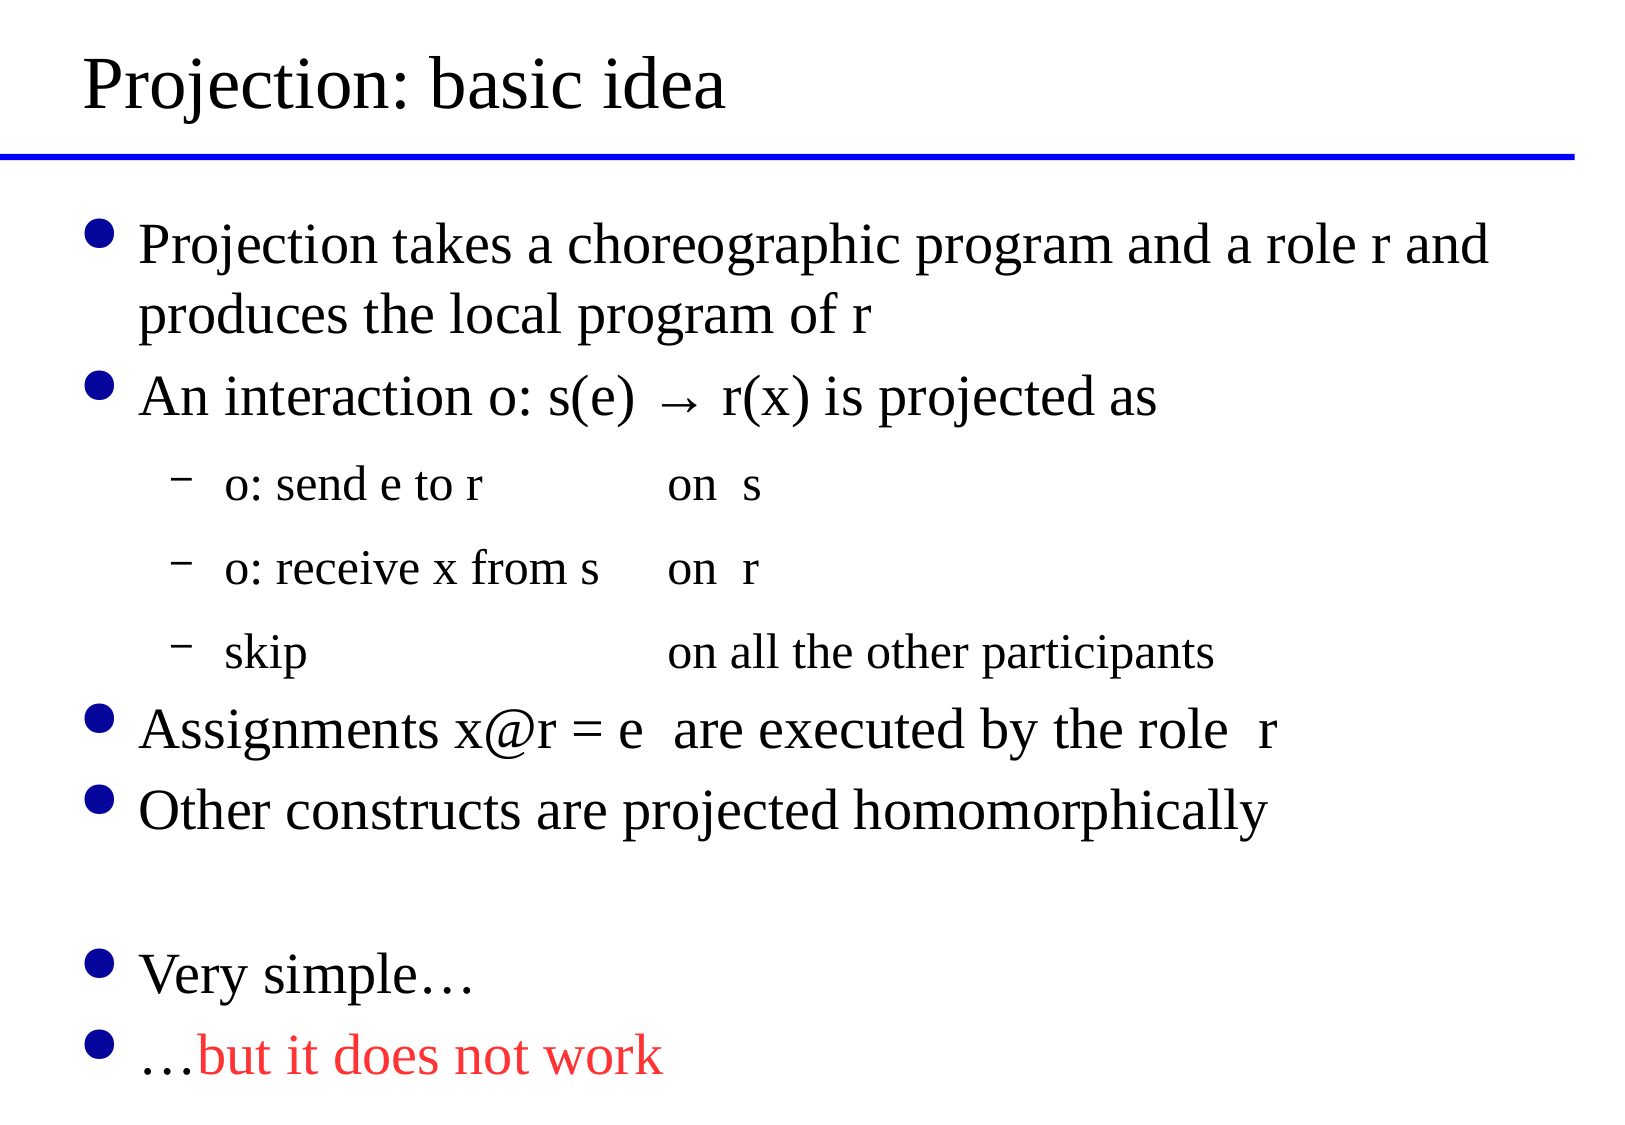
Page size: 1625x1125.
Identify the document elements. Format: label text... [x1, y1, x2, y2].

title Projection: basic idea [67, 27, 1544, 131]
list Projection takes a choreographic program and a role r and produces the local program of r An interaction o: s(e) → r(x) is projected as o: send e to r on s o: receive x from s on r skip on all the other participants Assignments x@r = e are executed by the role r Other constructs are projected homomorphically Very simple… …but it does not work [67, 198, 1546, 1061]
